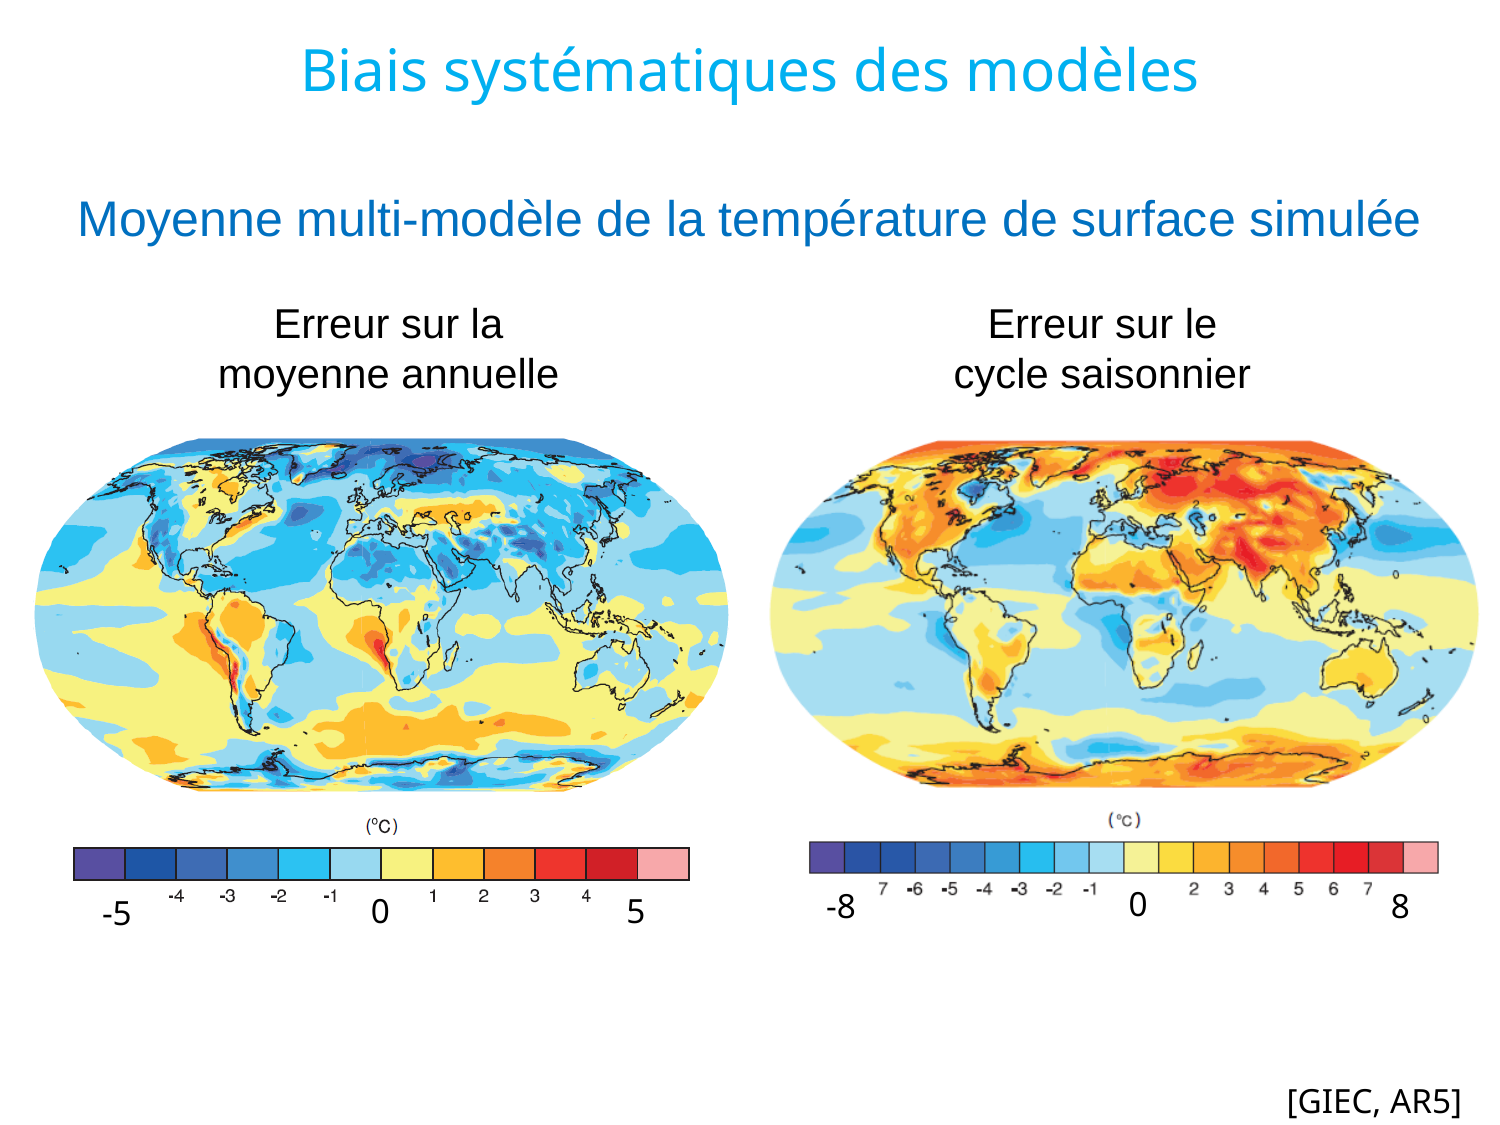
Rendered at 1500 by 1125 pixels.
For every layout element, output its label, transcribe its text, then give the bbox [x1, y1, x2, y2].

text_box Biais systématiques des modèles [41, 25, 1459, 121]
text_box 8 [1371, 877, 1429, 934]
picture [767, 427, 1486, 906]
text_box 0 [351, 882, 409, 938]
text_box Erreur sur le cycle saisonnier [772, 289, 1433, 406]
picture [25, 427, 744, 909]
text_box Erreur sur la moyenne annuelle [58, 289, 719, 406]
text_box 0 [1109, 875, 1167, 931]
text_box -5 [79, 884, 155, 941]
text_box [GIEC, AR5] [1271, 1072, 1500, 1125]
text_box Moyenne multi-modèle de la température de surface simulée [41, 179, 1459, 255]
text_box 5 [607, 882, 665, 939]
text_box -8 [803, 877, 879, 934]
